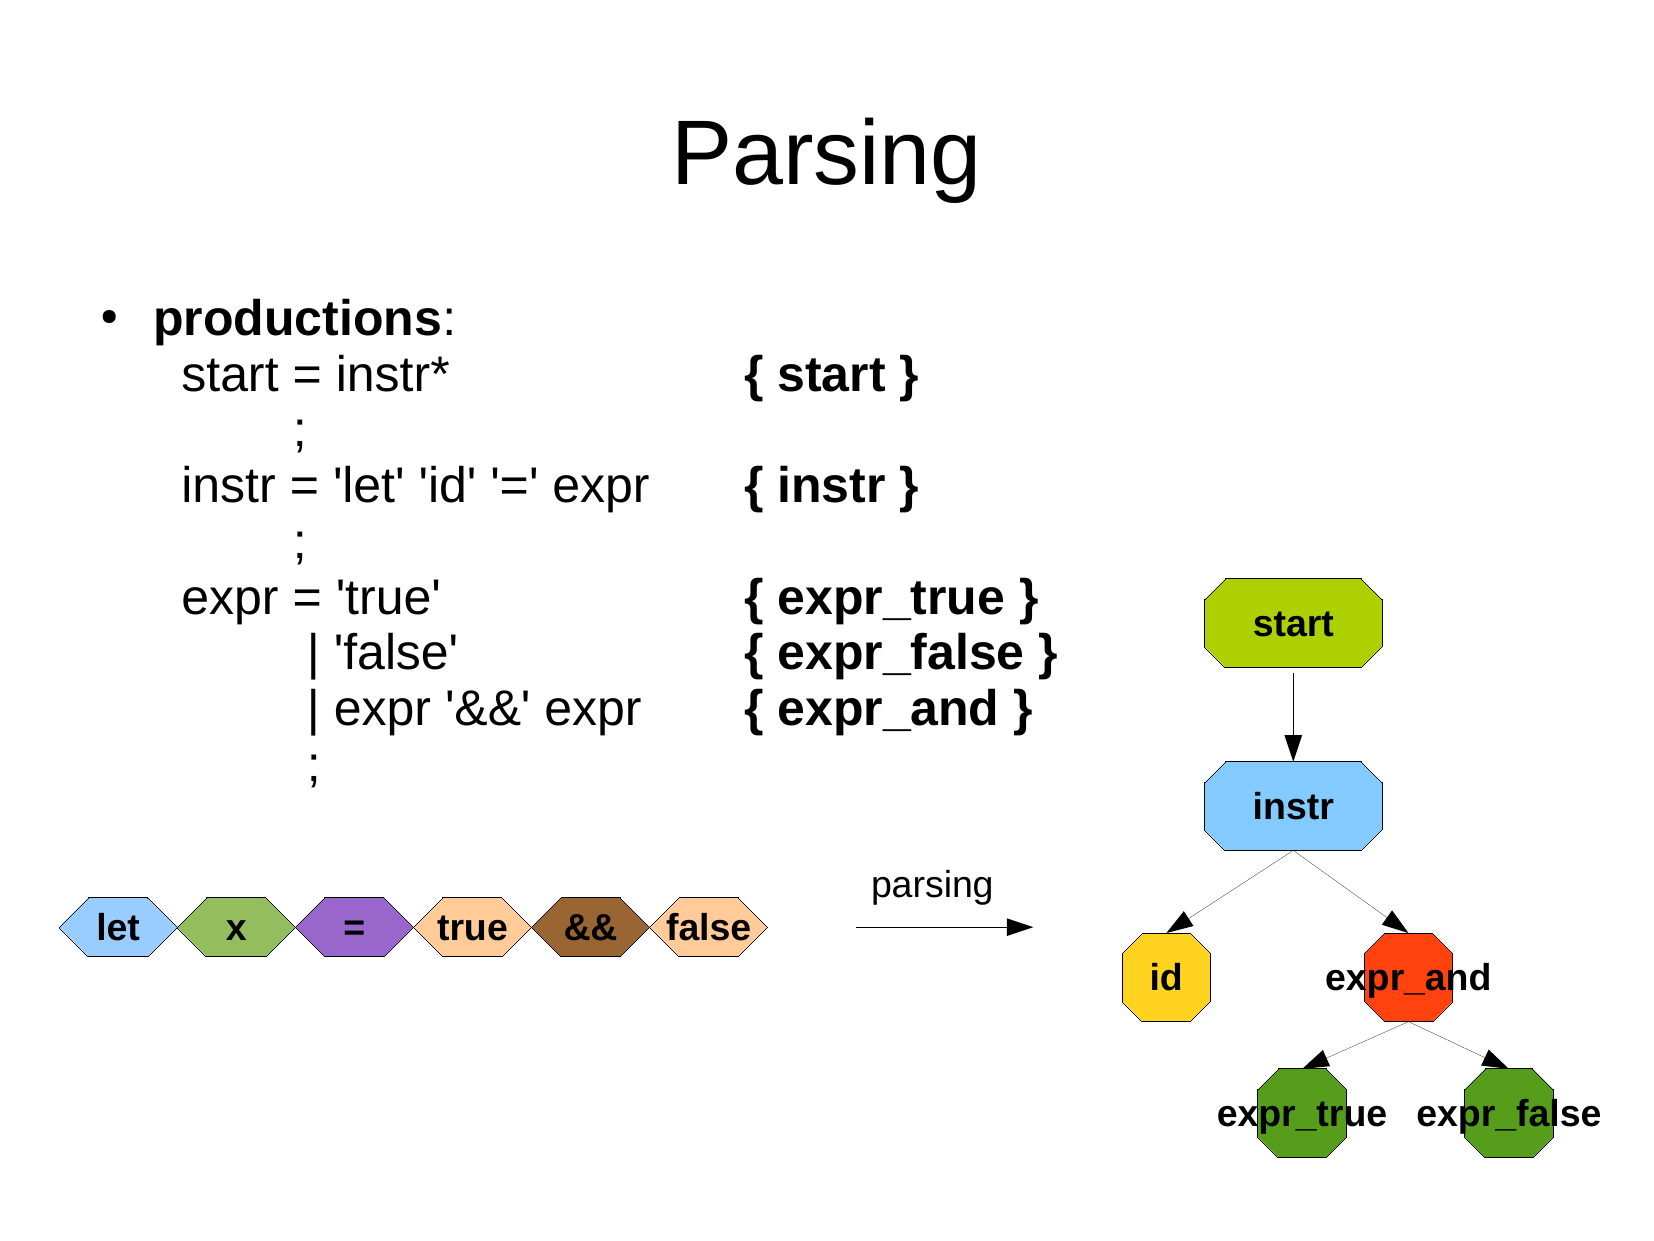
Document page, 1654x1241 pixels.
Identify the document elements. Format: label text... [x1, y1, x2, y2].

text_box id [1122, 933, 1211, 1022]
text_box x [177, 897, 295, 957]
text_box true [413, 897, 531, 957]
text_box start [1204, 578, 1383, 668]
text_box && [531, 897, 649, 957]
text_box false [649, 897, 768, 957]
text_box expr_and [1364, 933, 1453, 1022]
text_box parsing [856, 856, 1009, 914]
title Parsing [82, 56, 1571, 250]
text_box = [295, 897, 413, 957]
text_box instr [1204, 761, 1383, 851]
text_box expr_false [1464, 1068, 1554, 1158]
text_box expr_true [1257, 1068, 1347, 1158]
text_box let [59, 897, 177, 957]
list productions: start = instr* { start } ; instr = 'let' 'id' '=' expr { instr } ; expr = 'true' { expr_true } | 'false' { expr_false } | expr '&&' expr { expr_and } ; [82, 290, 1571, 792]
